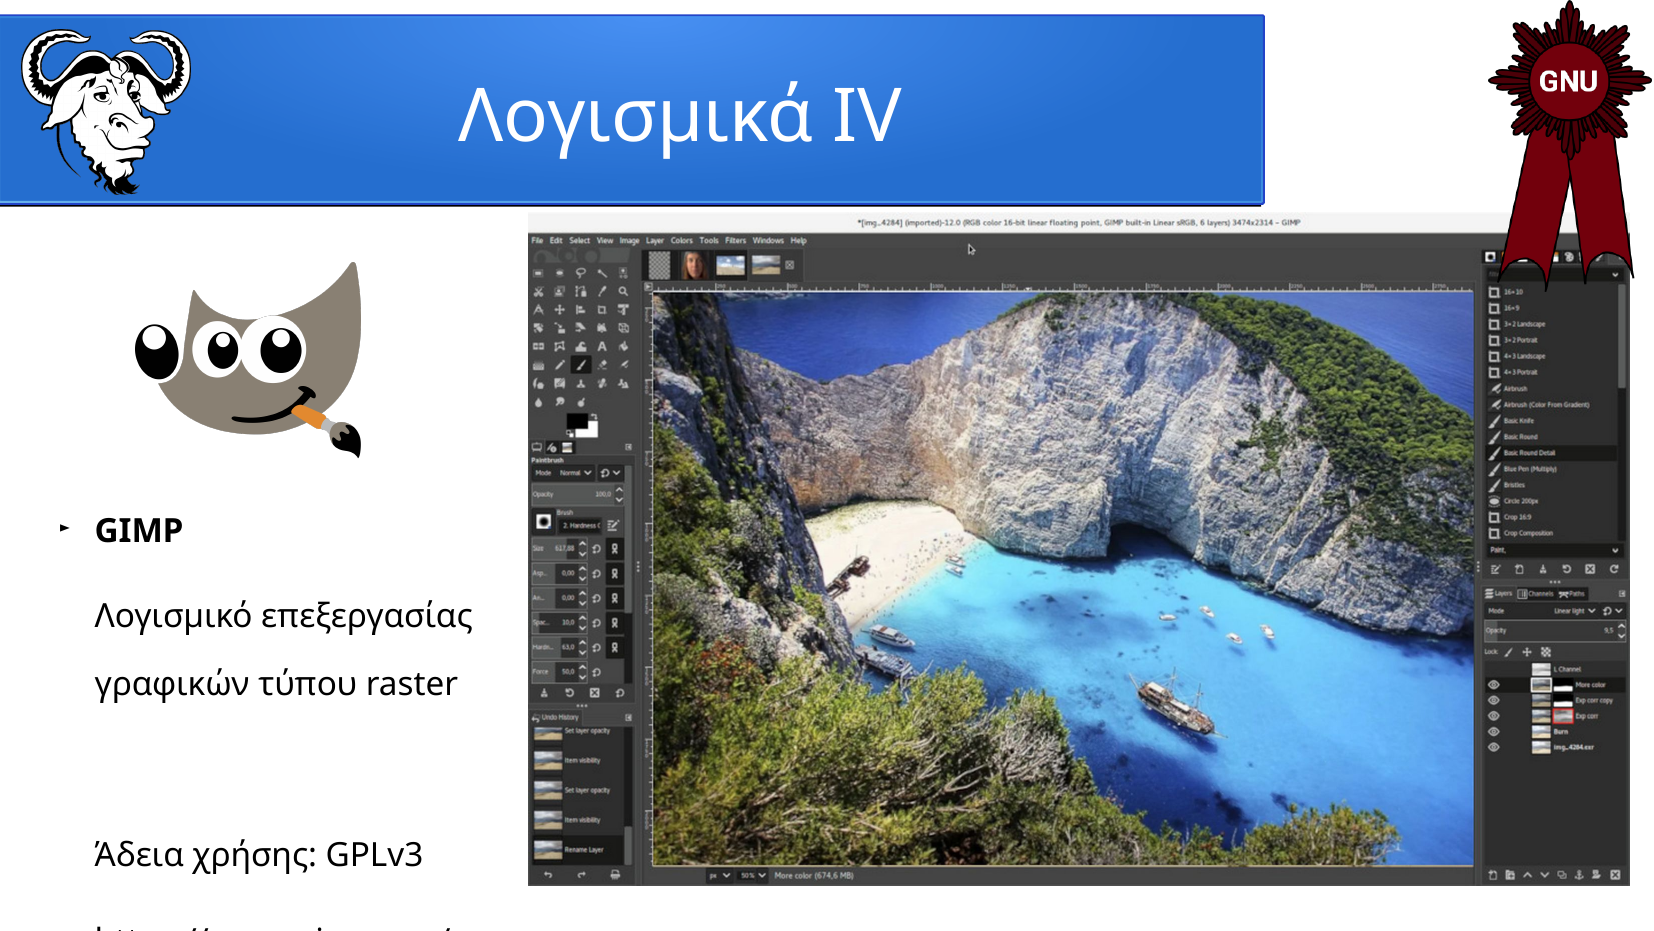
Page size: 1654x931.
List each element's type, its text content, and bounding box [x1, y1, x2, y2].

picture [21, 29, 191, 195]
picture [528, 0, 1652, 886]
title Λογισμικά IV [146, 28, 1235, 196]
text_box GIMP Λογισμικό επεξεργασίας γραφικών τύπου raster Άδεια χρήσης: GPLv3 https://www.gimp.org/ [59, 484, 556, 931]
picture [135, 247, 361, 473]
